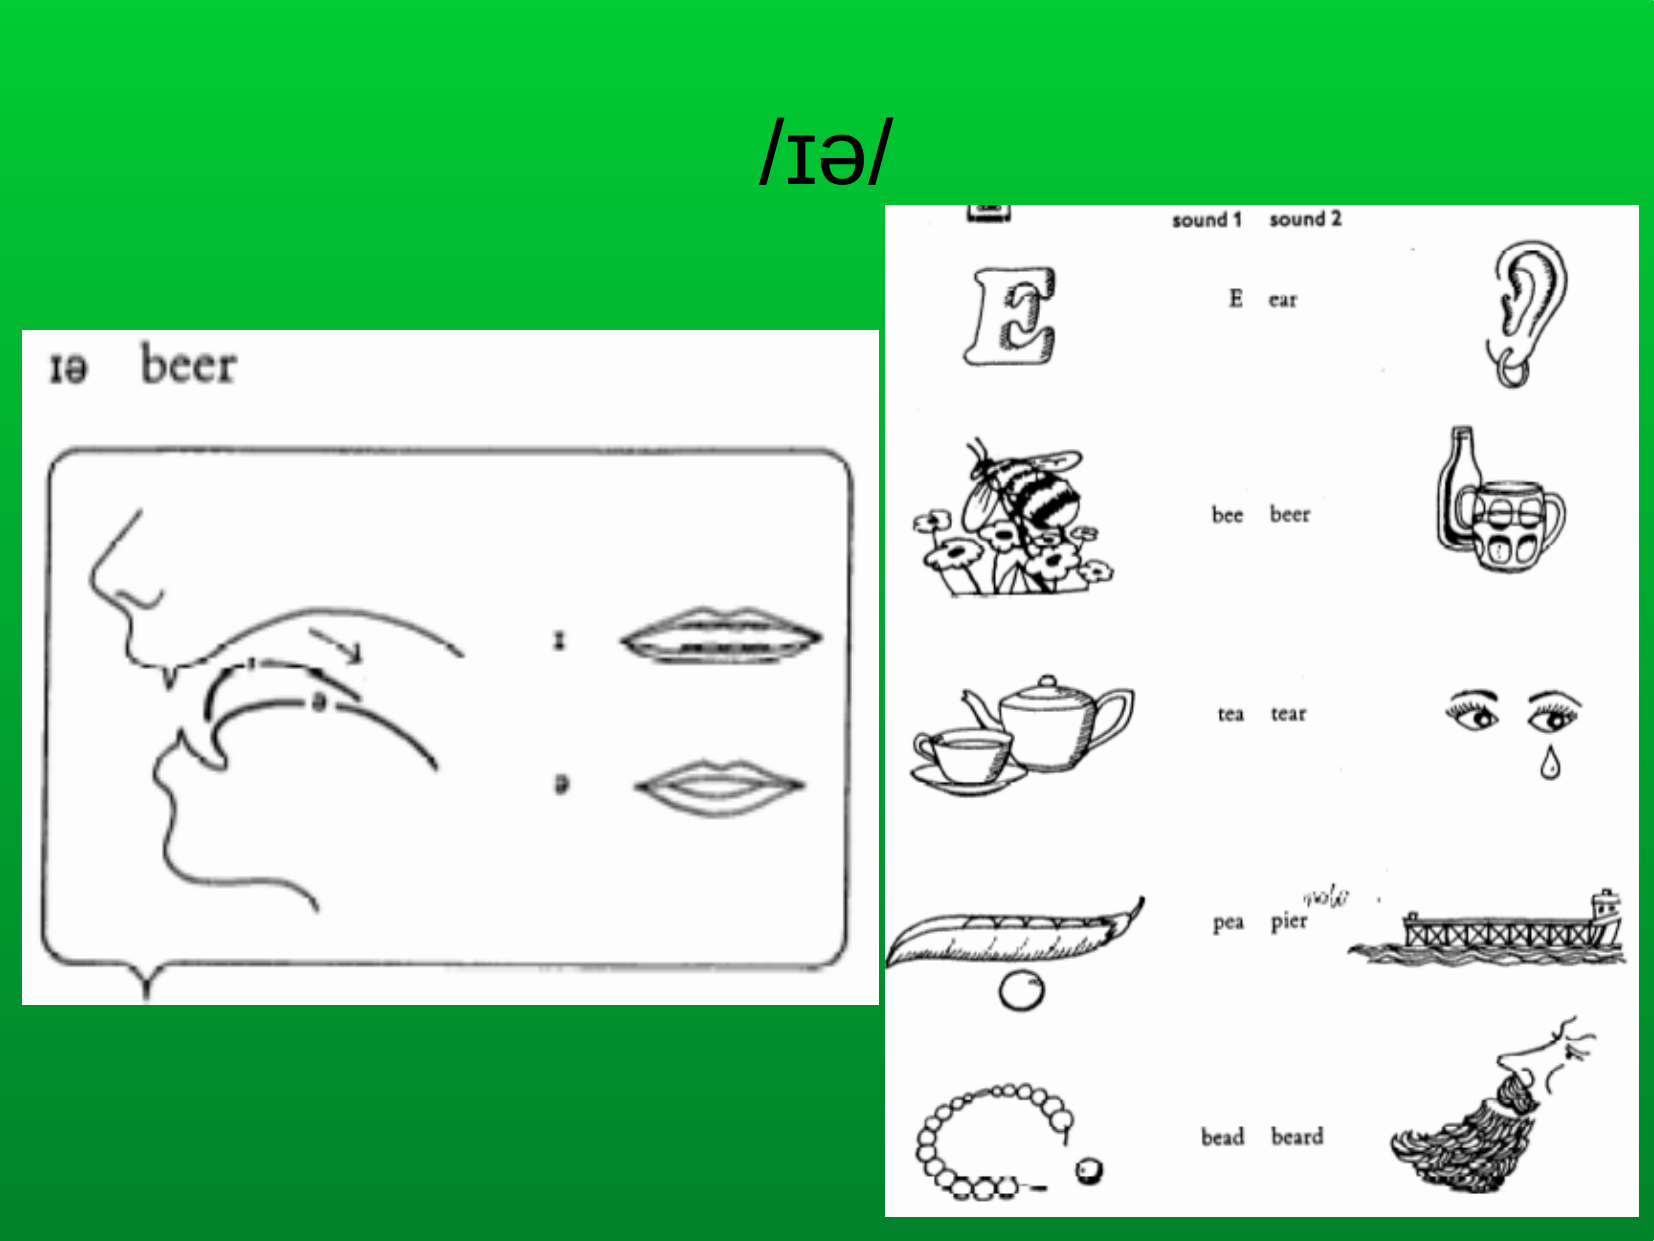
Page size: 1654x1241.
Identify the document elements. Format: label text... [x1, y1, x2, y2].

picture [22, 330, 879, 1005]
title /ɪə/ [82, 49, 1571, 257]
picture [885, 205, 1639, 1217]
